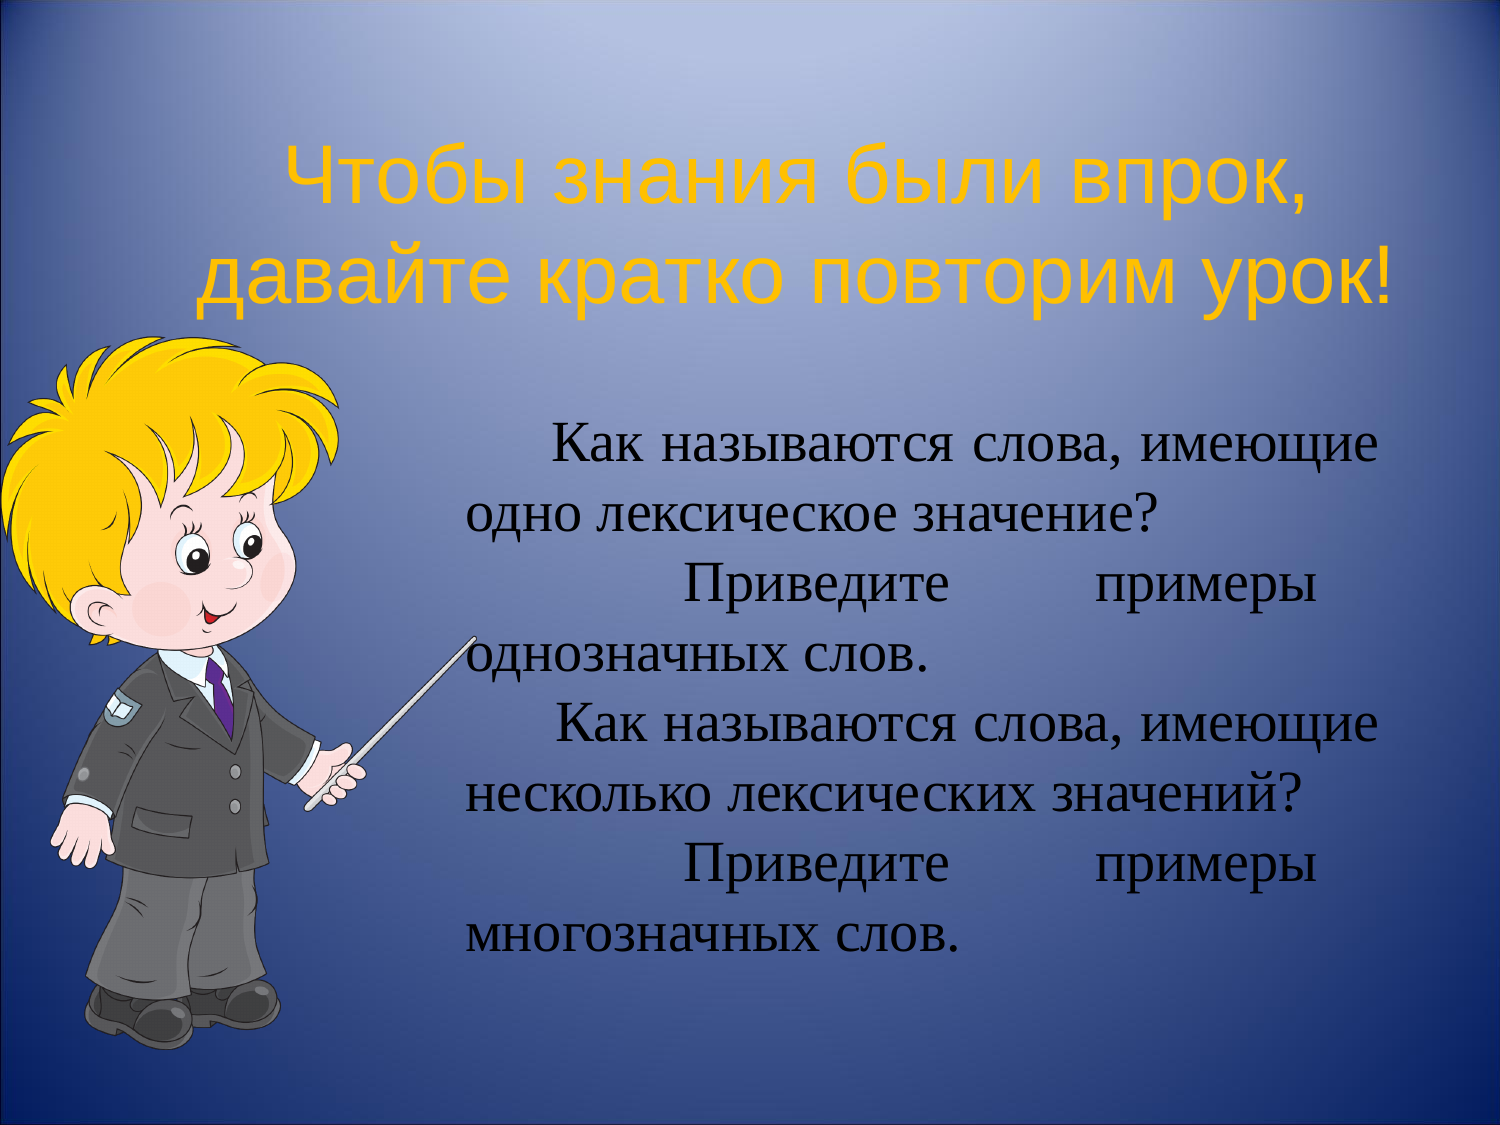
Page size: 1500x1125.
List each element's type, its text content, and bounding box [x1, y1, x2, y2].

picture [0, 336, 477, 1051]
text_box Чтобы знания были впрок, давайте кратко повторим урок! [181, 112, 1412, 329]
text_box Как называются слова, имеющие одно лексическое значение? Приведите примеры однозначных слов. Как называются слова, имеющие несколько лексических значений? Приведите примеры многозначных слов. [477, 350, 1395, 970]
